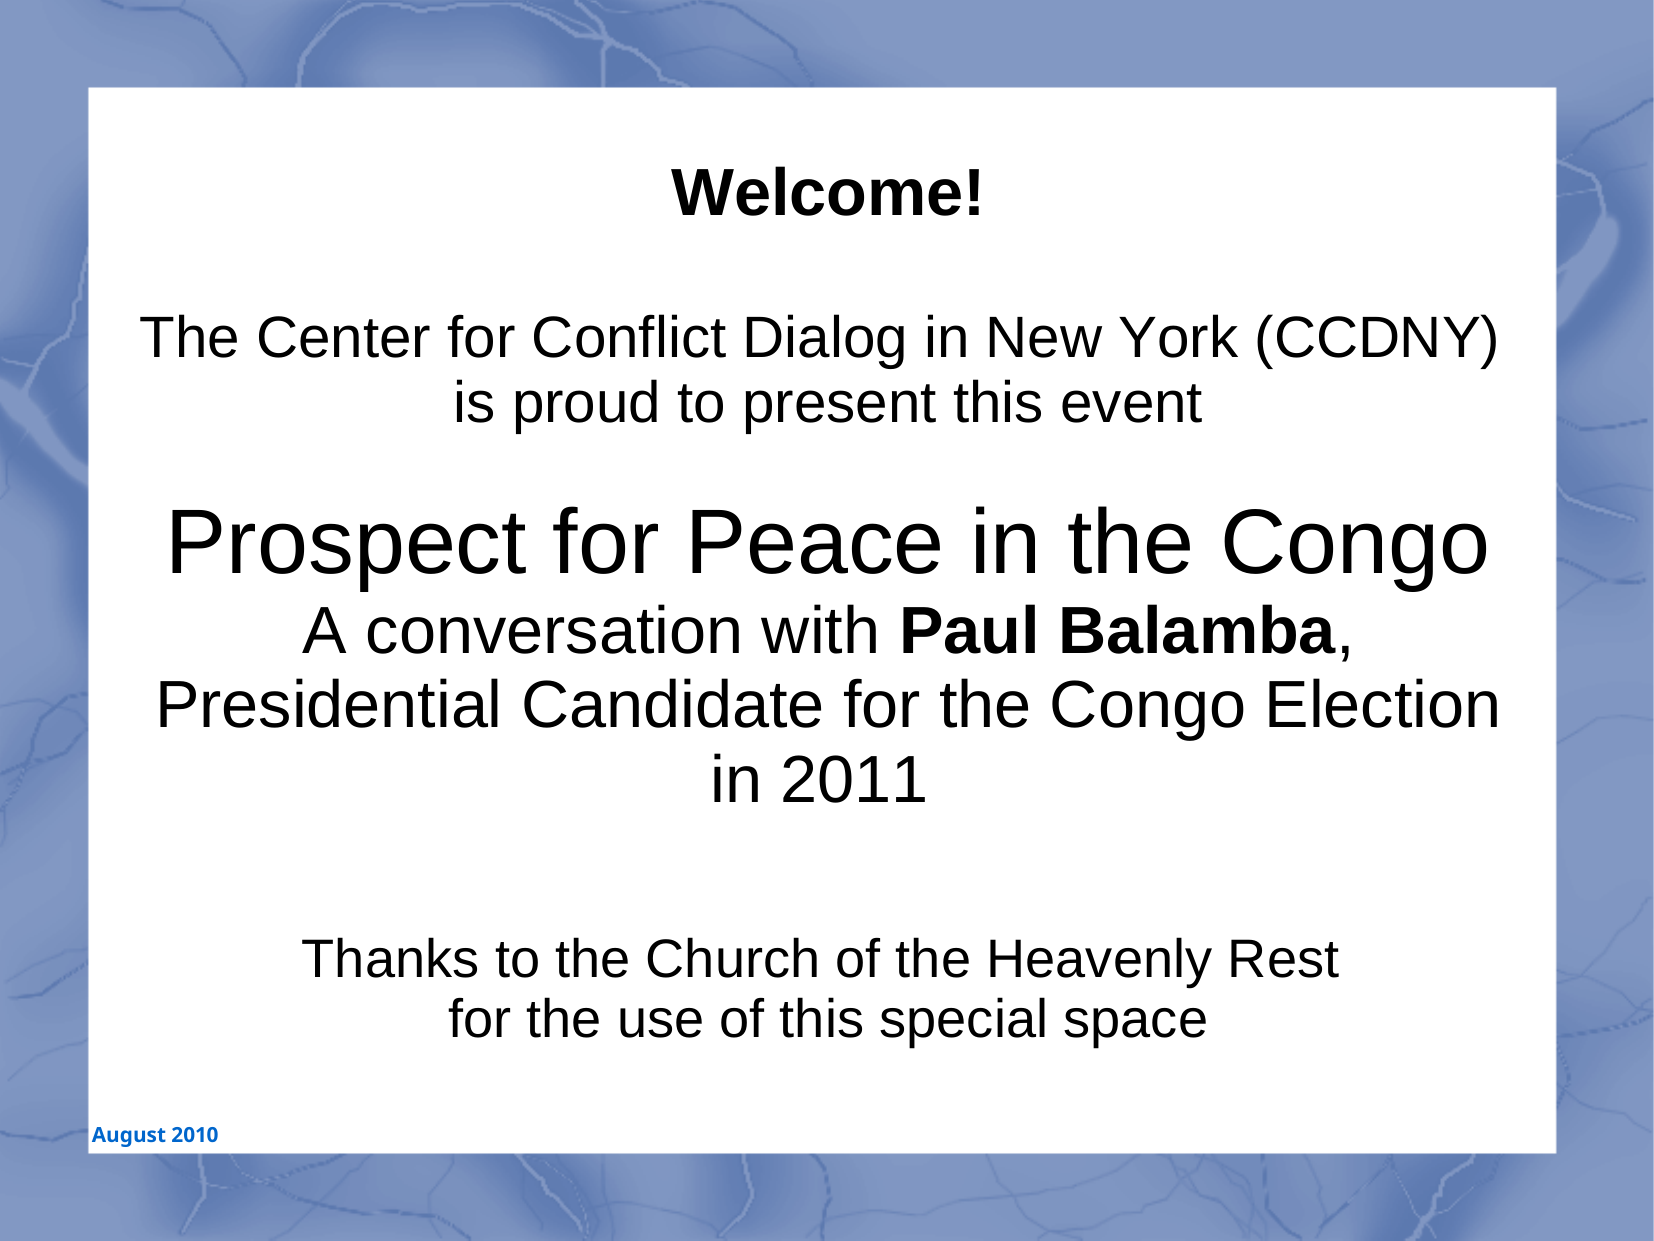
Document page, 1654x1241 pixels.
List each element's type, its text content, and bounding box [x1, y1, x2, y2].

picture [0, 0, 1654, 1241]
subtitle Welcome! The Center for Conflict Dialog in New York (CCDNY) is proud to present this event Prospect for Peace in the Congo A conversation with Paul Balamba, Presidential Candidate for the Congo Election in 2011 Thanks to the Church of the Heavenly Rest for the use of this special space [120, 150, 1538, 1055]
text_box August 2010 [77, 1113, 255, 1153]
